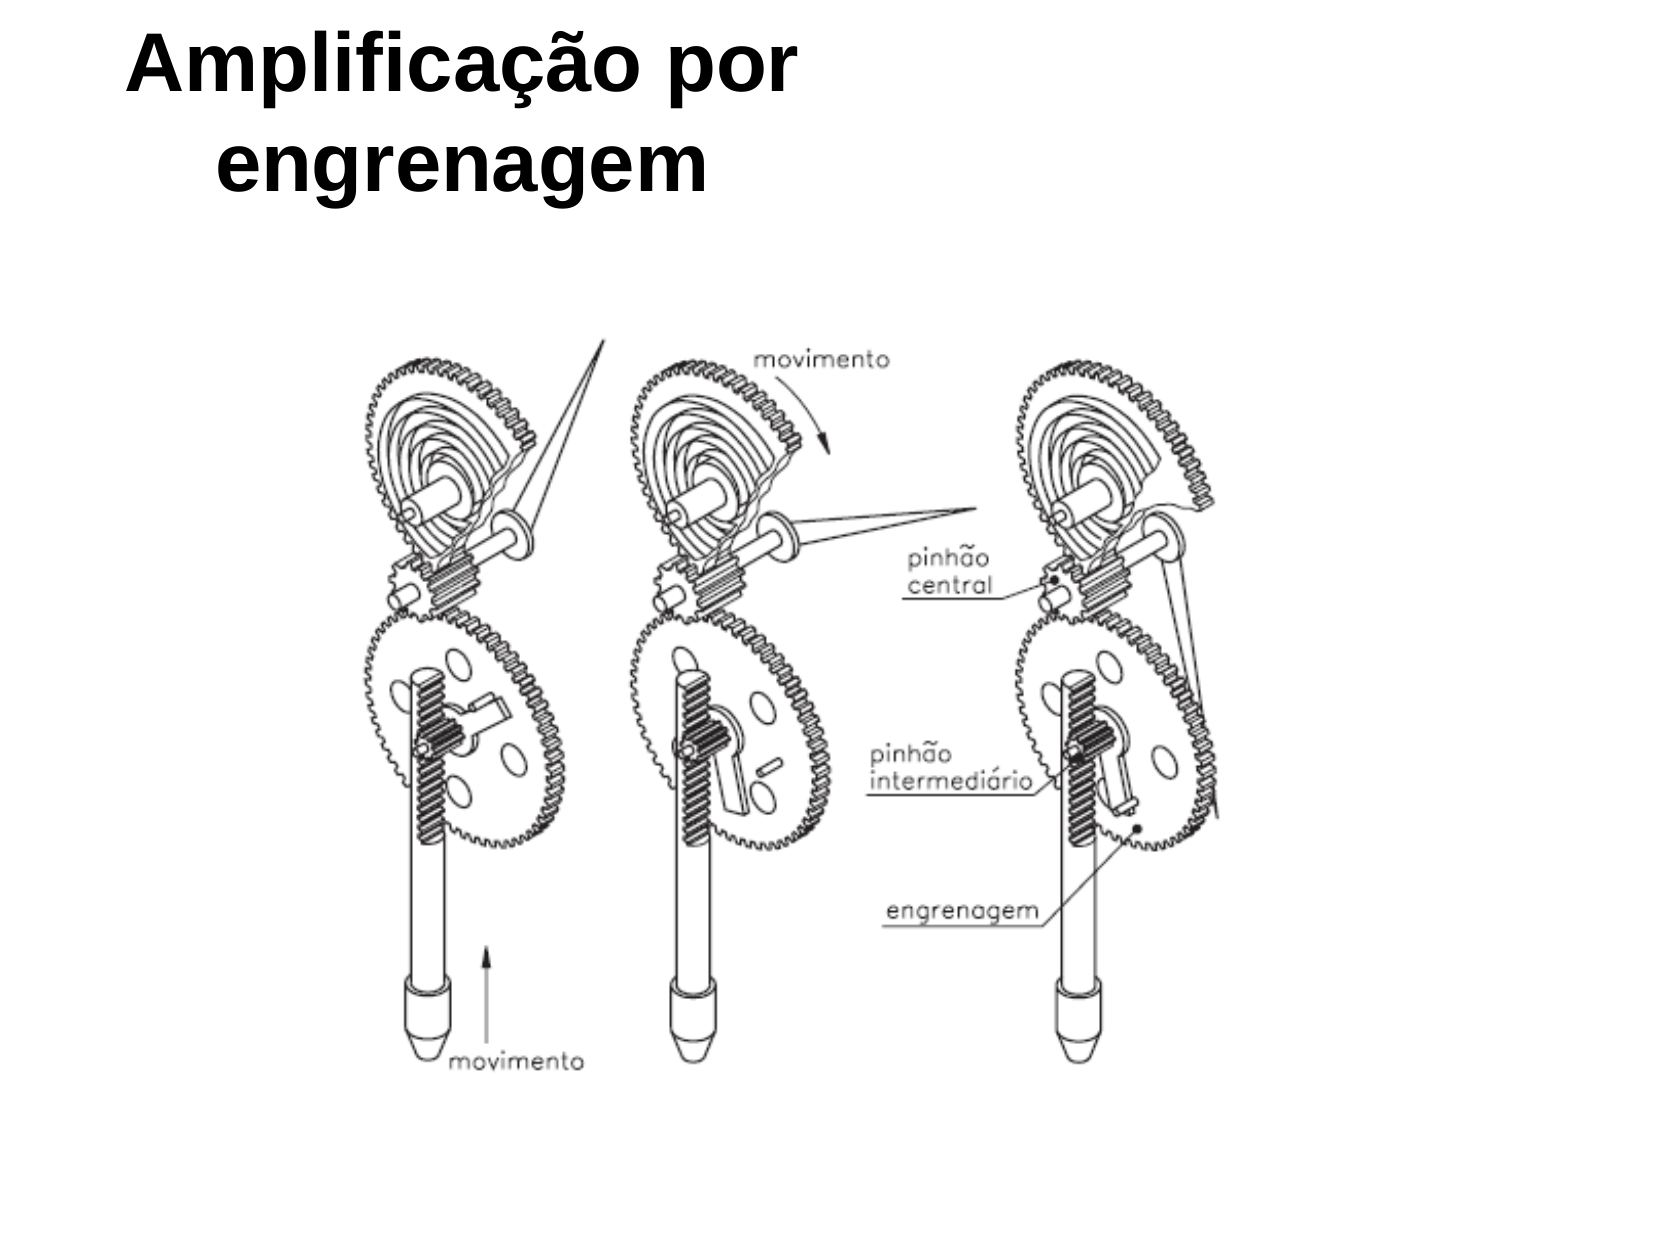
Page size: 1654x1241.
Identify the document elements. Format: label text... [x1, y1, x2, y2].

title Amplificação por engrenagem [0, 1, 925, 209]
picture [345, 308, 1308, 1089]
